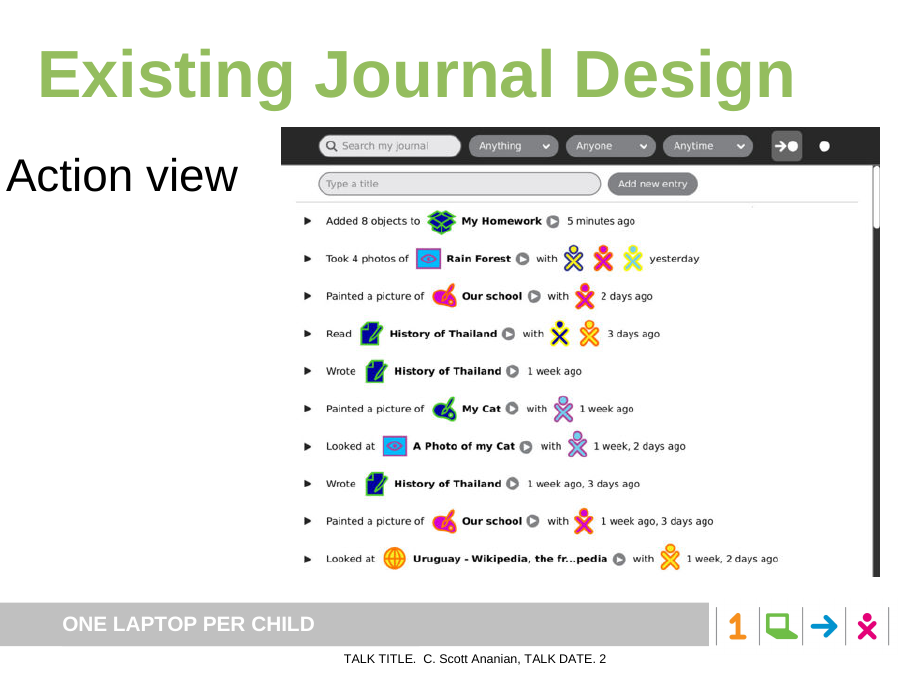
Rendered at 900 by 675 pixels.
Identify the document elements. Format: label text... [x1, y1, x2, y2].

picture [788, 598, 898, 655]
list Action view [6, 150, 788, 675]
title Existing Journal Design [37, 37, 856, 150]
picture [281, 127, 880, 577]
